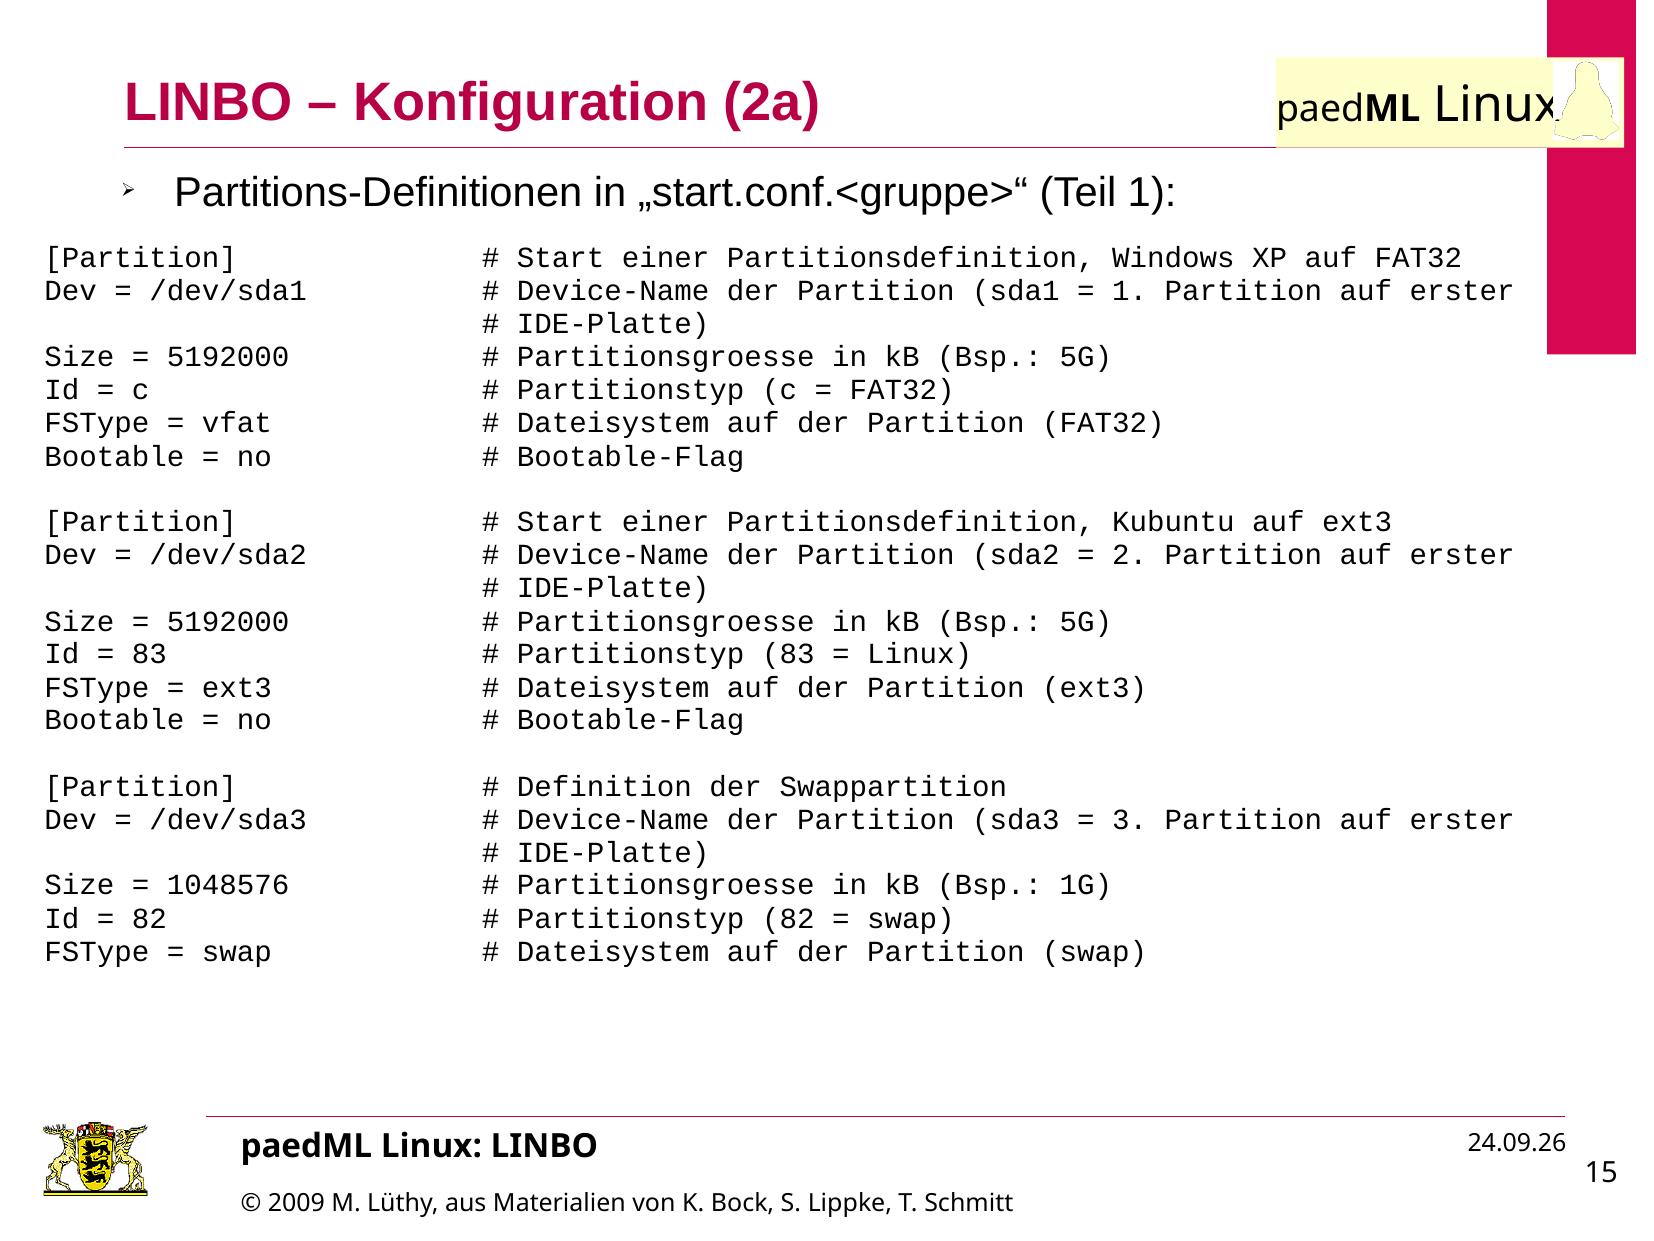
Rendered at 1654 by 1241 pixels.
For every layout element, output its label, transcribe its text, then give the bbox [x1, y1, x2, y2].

title LINBO – Konfiguration (2a) [124, 67, 1270, 136]
list Partitions-Definitionen in „start.conf.<gruppe>“ (Teil 1): [88, 161, 1388, 236]
picture [41, 1121, 148, 1198]
text_box [Partition] # Start einer Partitionsdefinition, Windows XP auf FAT32 Dev = /dev/sda1 # Device-Name der Partition (sda1 = 1. Partition auf erster # IDE-Platte) Size = 5192000 # Partitionsgroesse in kB (Bsp.: 5G) Id = c # Partitionstyp (c = FAT32) FSType = vfat # Dateisystem auf der Partition (FAT32) Bootable = no # Bootable-Flag [Partition] # Start einer Partitionsdefinition, Kubuntu auf ext3 Dev = /dev/sda2 # Device-Name der Partition (sda2 = 2. Partition auf erster # IDE-Platte) Size = 5192000 # Partitionsgroesse in kB (Bsp.: 5G) Id = 83 # Partitionstyp (83 = Linux) FSType = ext3 # Dateisystem auf der Partition (ext3) Bootable = no # Bootable-Flag [Partition] # Definition der Swappartition Dev = /dev/sda3 # Device-Name der Partition (sda3 = 3. Partition auf erster # IDE-Platte) Size = 1048576 # Partitionsgroesse in kB (Bsp.: 1G) Id = 82 # Partitionstyp (82 = swap) FSType = swap # Dateisystem auf der Partition (swap) [29, 236, 1599, 1004]
